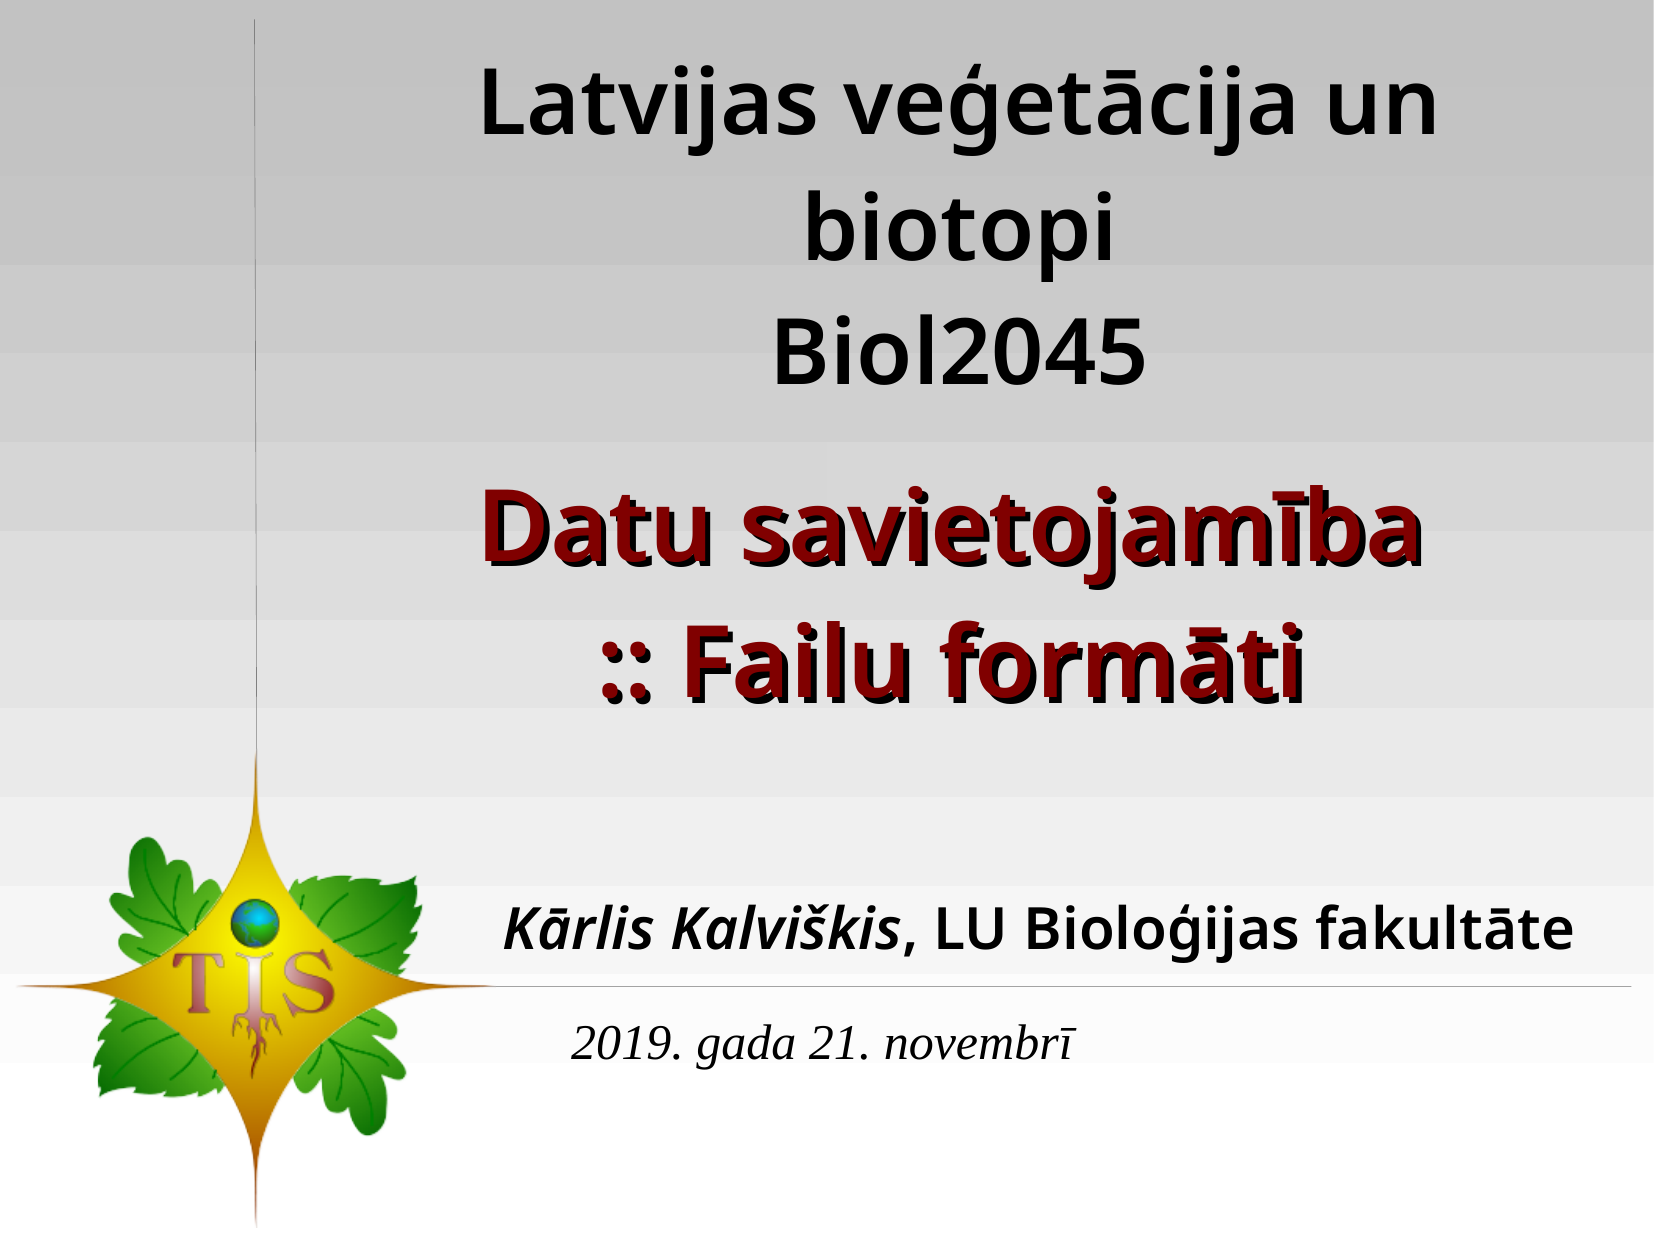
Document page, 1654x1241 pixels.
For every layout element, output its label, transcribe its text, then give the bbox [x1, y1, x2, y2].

title Datu savietojamība :: Failu formāti [295, 324, 1607, 857]
picture [0, 0, 1654, 1241]
text_box Kārlis Kalviškis, LU Bioloģijas fakultāte [488, 889, 1576, 974]
text_box 2019. gada 21. novembrī [556, 1007, 1187, 1113]
